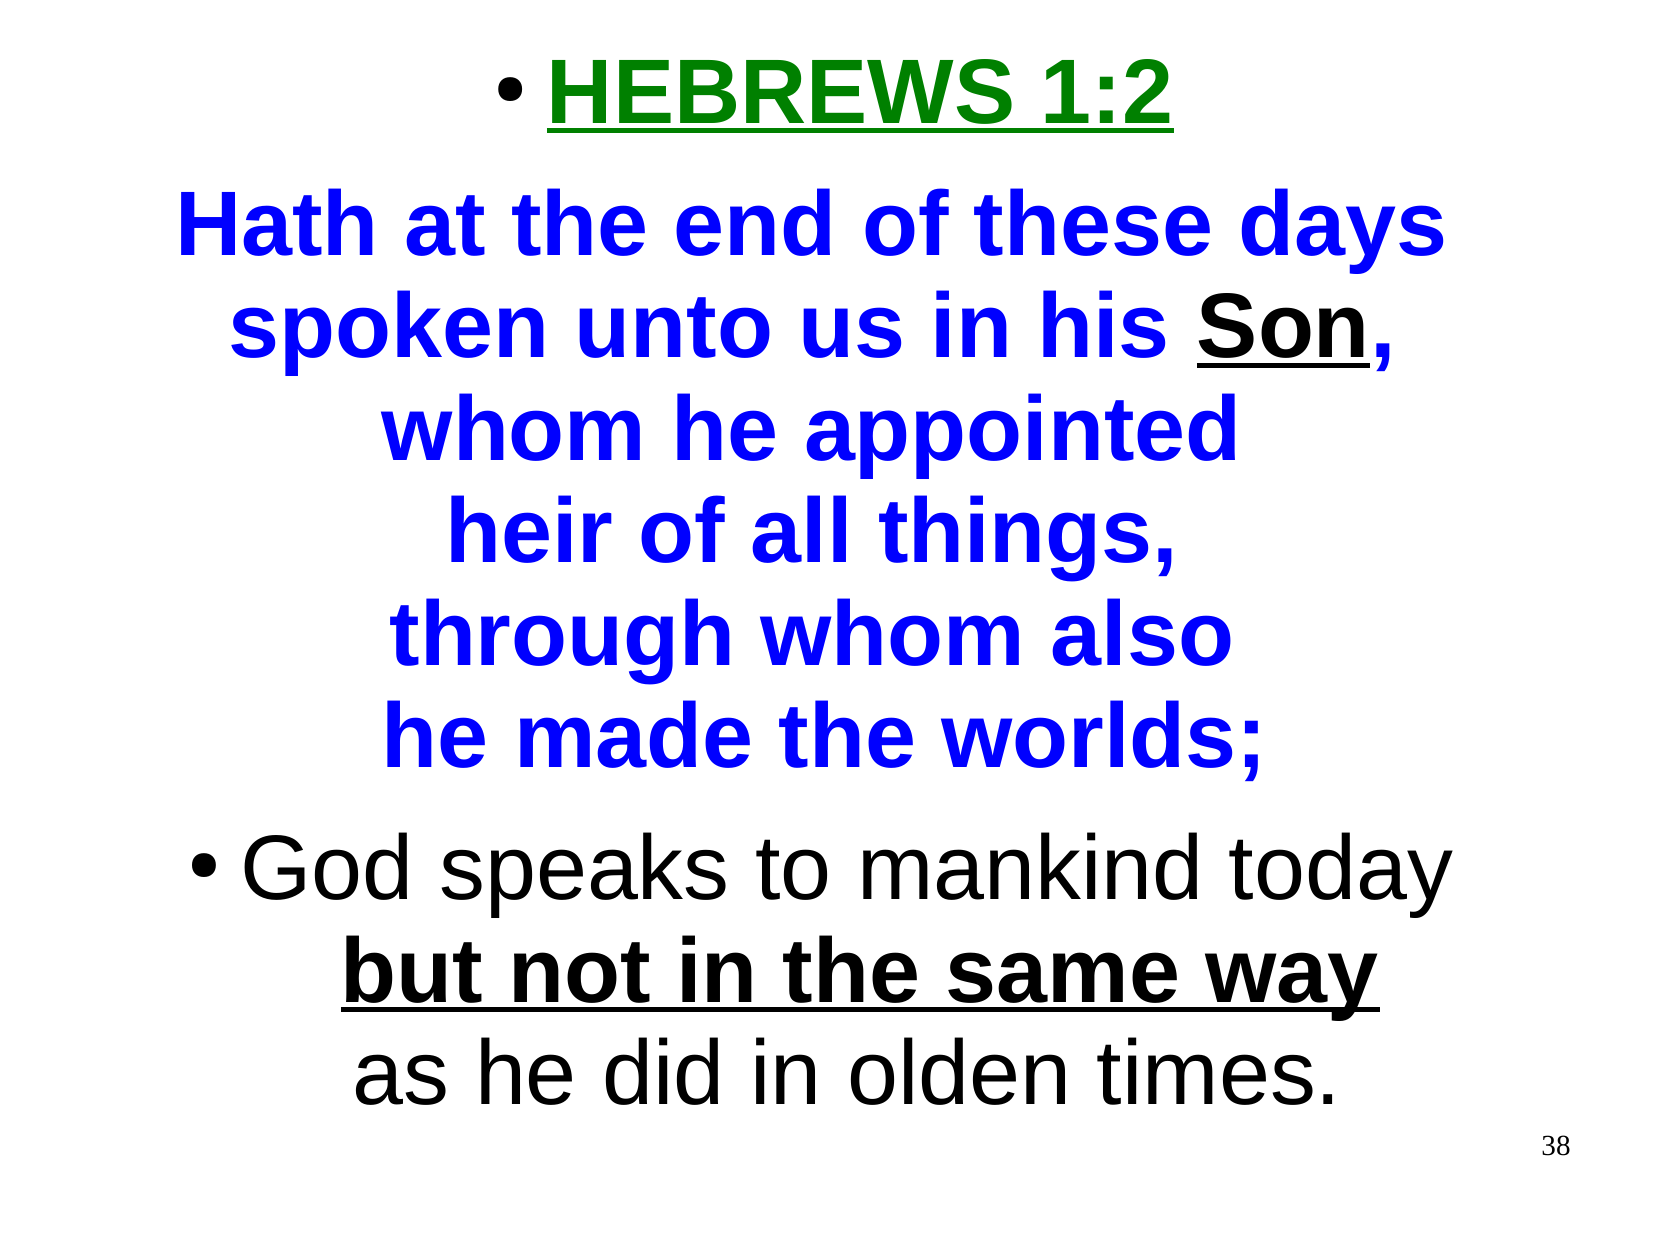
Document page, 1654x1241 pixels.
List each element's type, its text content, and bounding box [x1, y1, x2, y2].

list HEBREWS 1:2 Hath at the end of these days spoken unto us in his Son, whom he appointed heir of all things, through whom also he made the worlds; God speaks to mankind today but not in the same way as he did in olden times. [37, 40, 1613, 1241]
